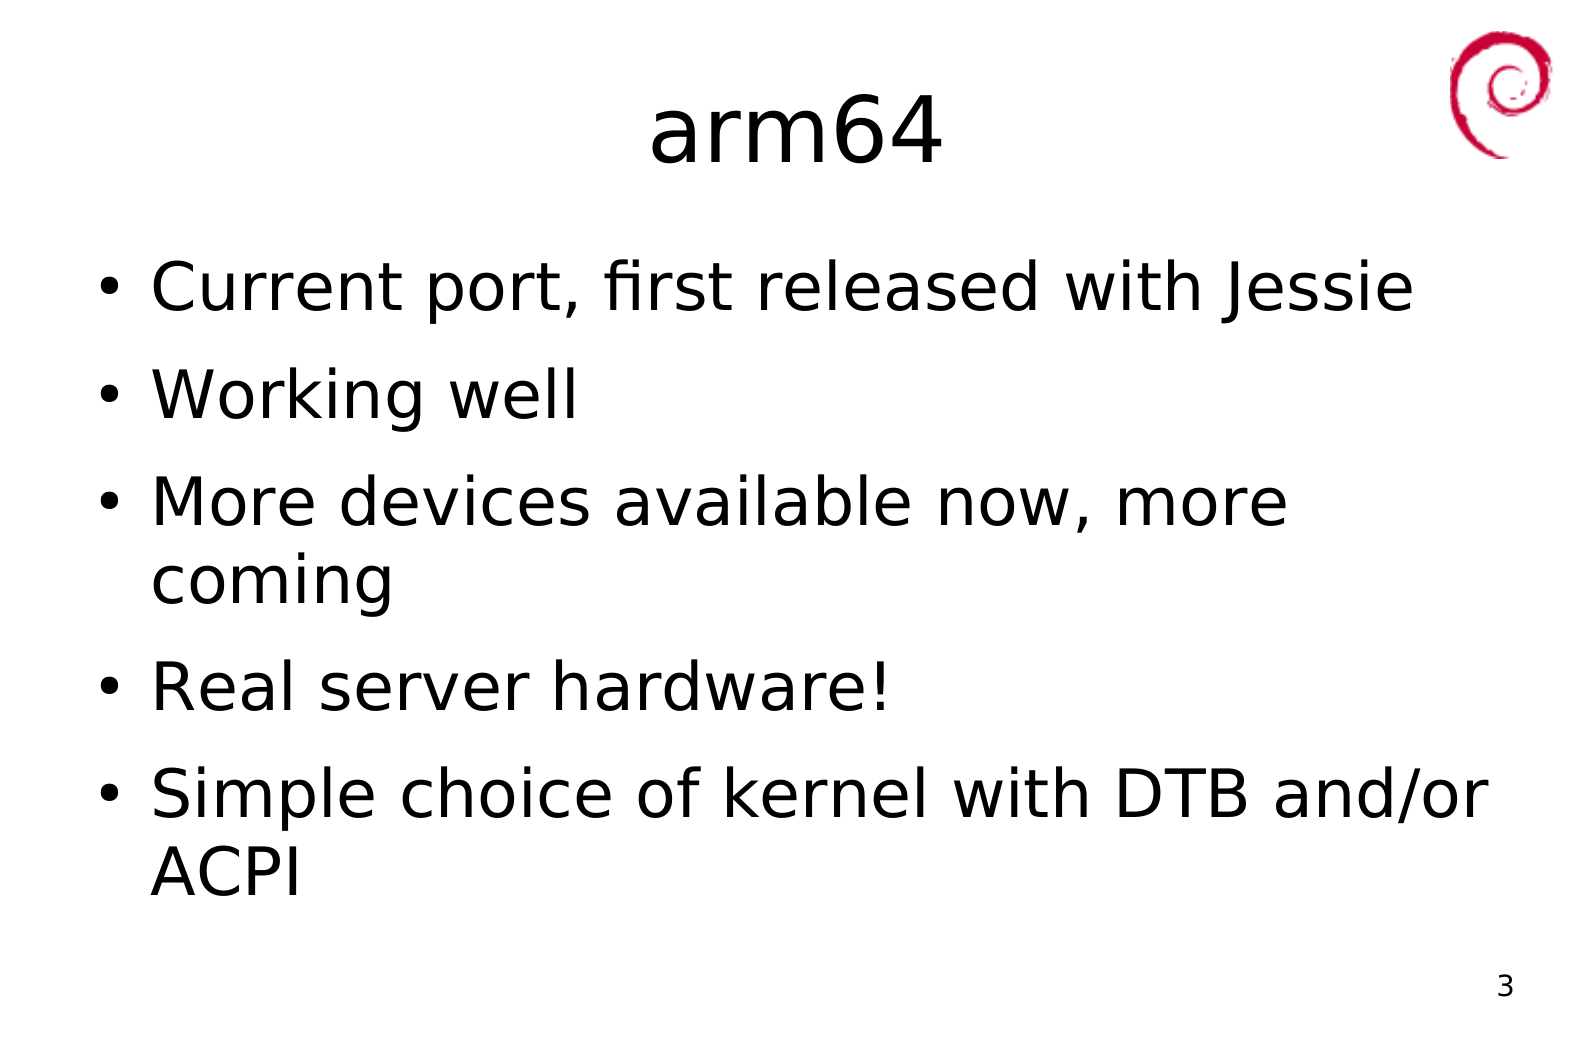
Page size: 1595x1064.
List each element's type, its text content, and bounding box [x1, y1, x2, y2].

picture [1450, 31, 1555, 159]
list Current port, first released with Jessie Working well More devices available now, more coming Real server hardware! Simple choice of kernel with DTB and/or ACPI [79, 248, 1515, 951]
title arm64 [79, 42, 1515, 220]
